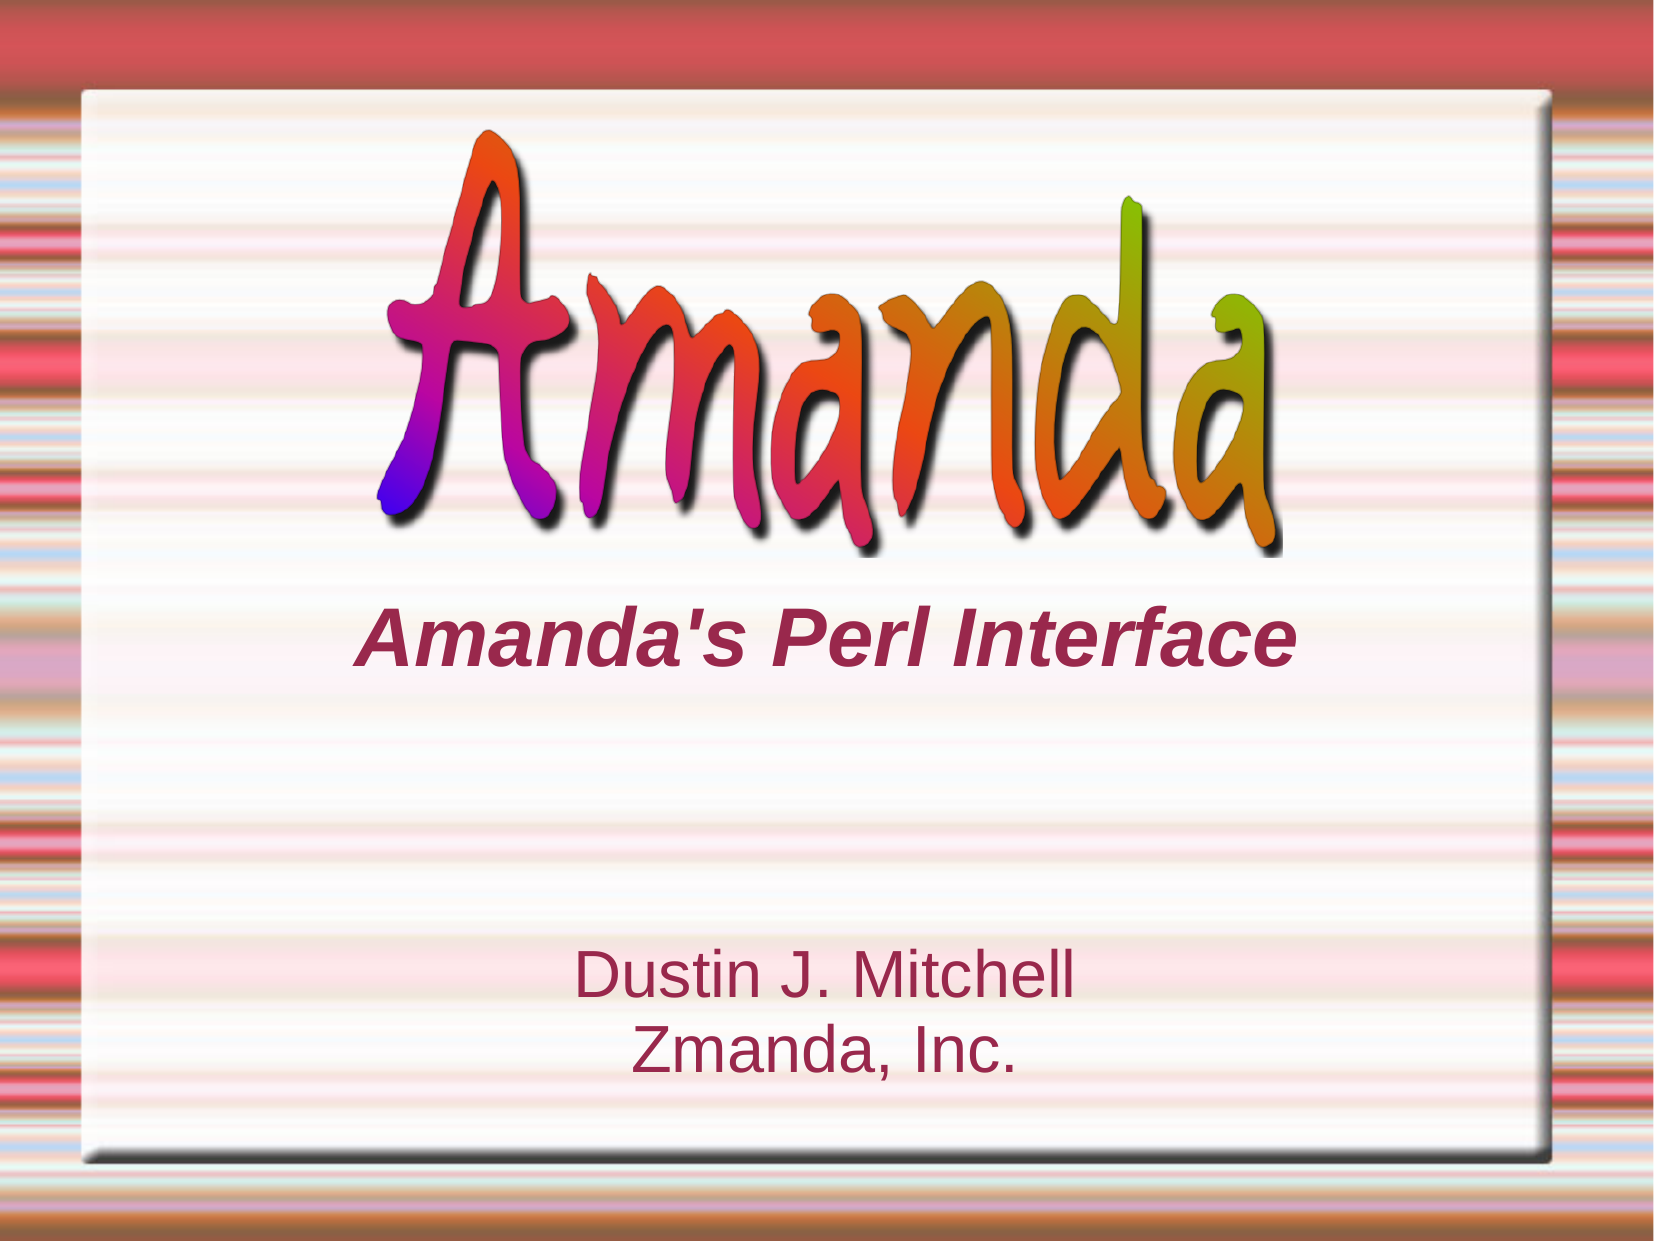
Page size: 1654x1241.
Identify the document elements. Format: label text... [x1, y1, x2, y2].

title Amanda's Perl Interface [121, 534, 1534, 742]
subtitle Dustin J. Mitchell Zmanda, Inc. [134, 937, 1516, 1162]
picture [0, 0, 1654, 1241]
